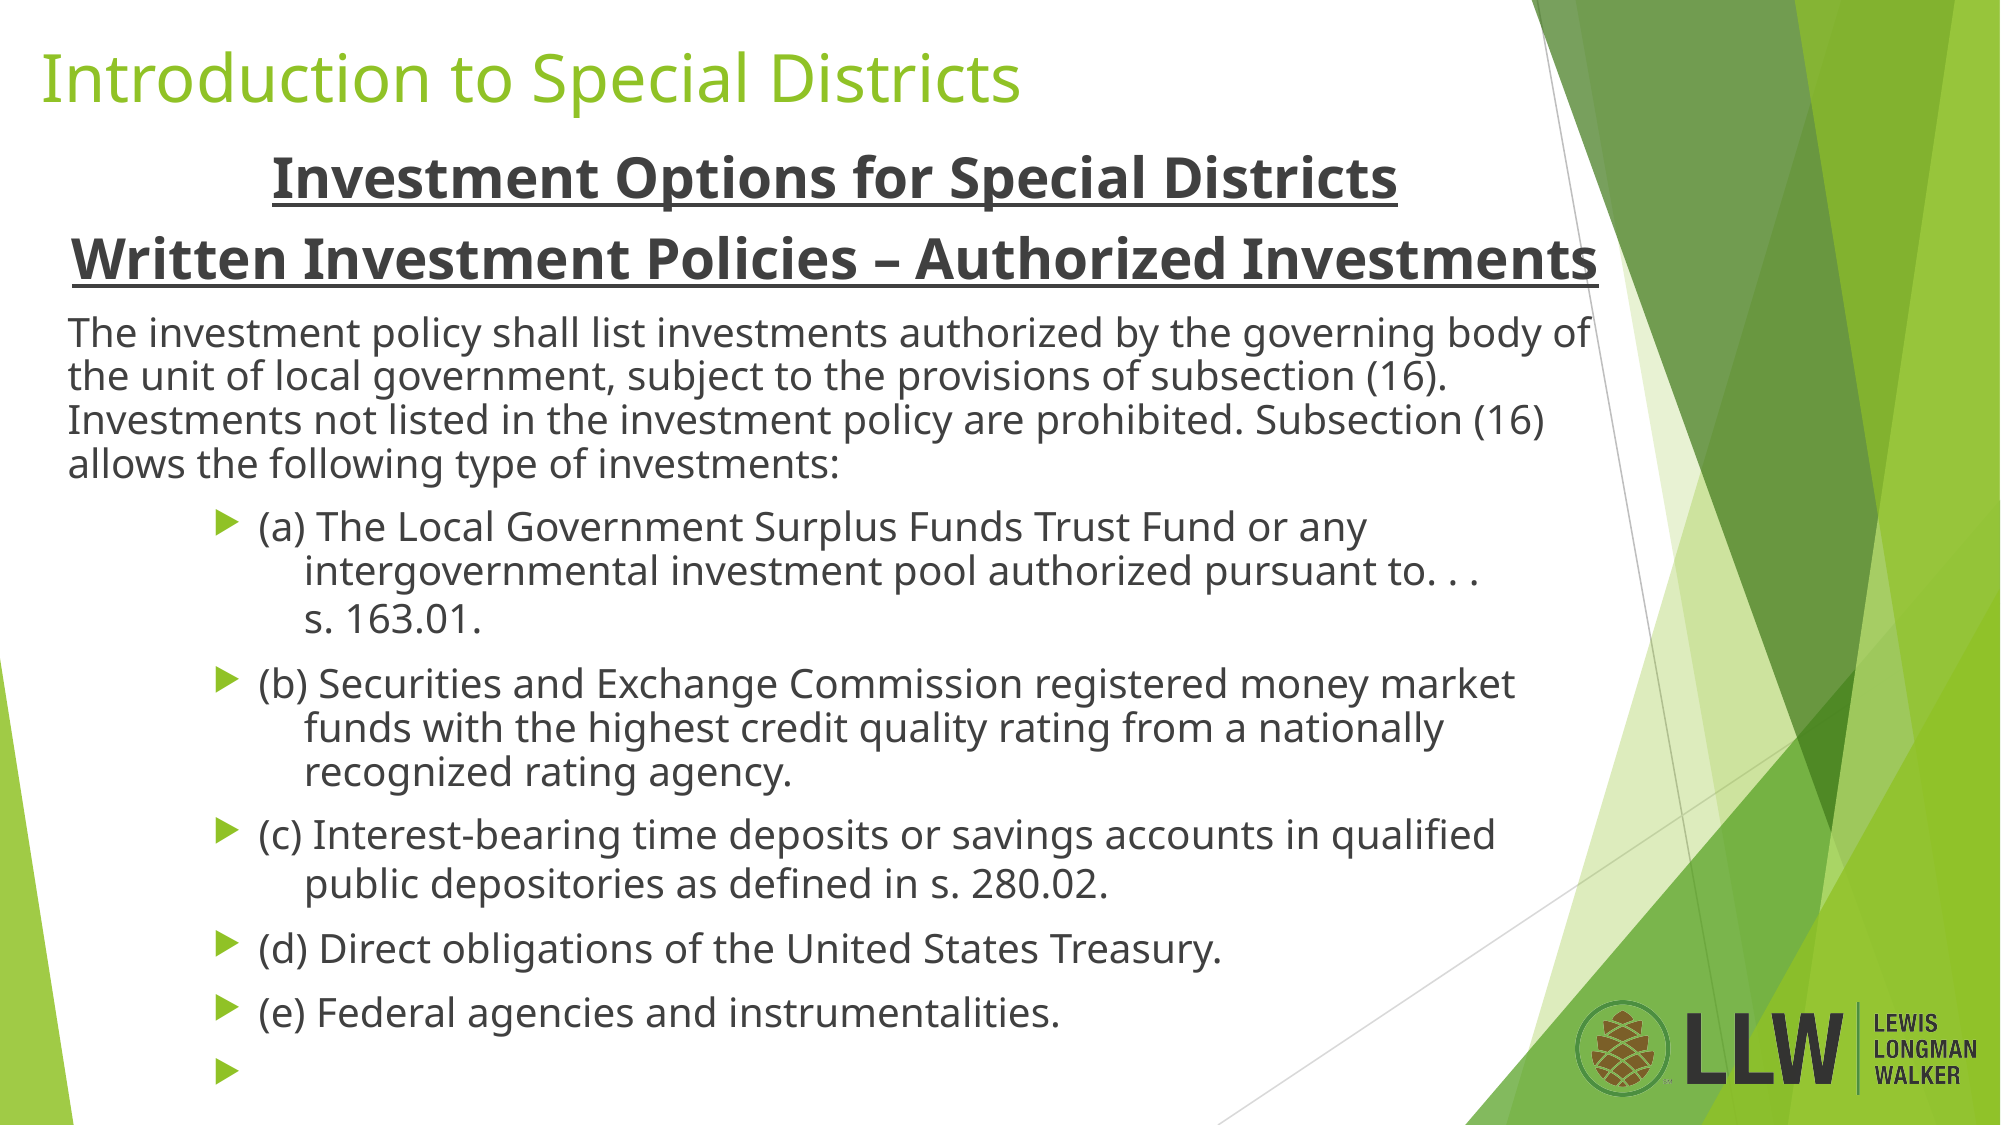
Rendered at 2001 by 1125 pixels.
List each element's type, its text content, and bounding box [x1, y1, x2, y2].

title Introduction to Special Districts [26, 28, 1437, 143]
picture [1575, 1001, 1976, 1097]
list Investment Options for Special Districts Written Investment Policies – Authorized Investments The investment policy shall list investments authorized by the governing body of the unit of local government, subject to the provisions of subsection (16). Investments not listed in the investment policy are prohibited. Subsection (16) allows the following type of investments: (a) The Local Government Surplus Funds Trust Fund or any intergovernmental investment pool authorized pursuant to. . . s. 163.01. (b) Securities and Exchange Commission registered money market funds with the highest credit quality rating from a nationally recognized rating agency. (c) Interest-bearing time deposits or savings accounts in qualified public depositories as defined in s. 280.02. (d) Direct obligations of the United States Treasury. (e) Federal agencies and instrumentalities. [52, 142, 1619, 1082]
